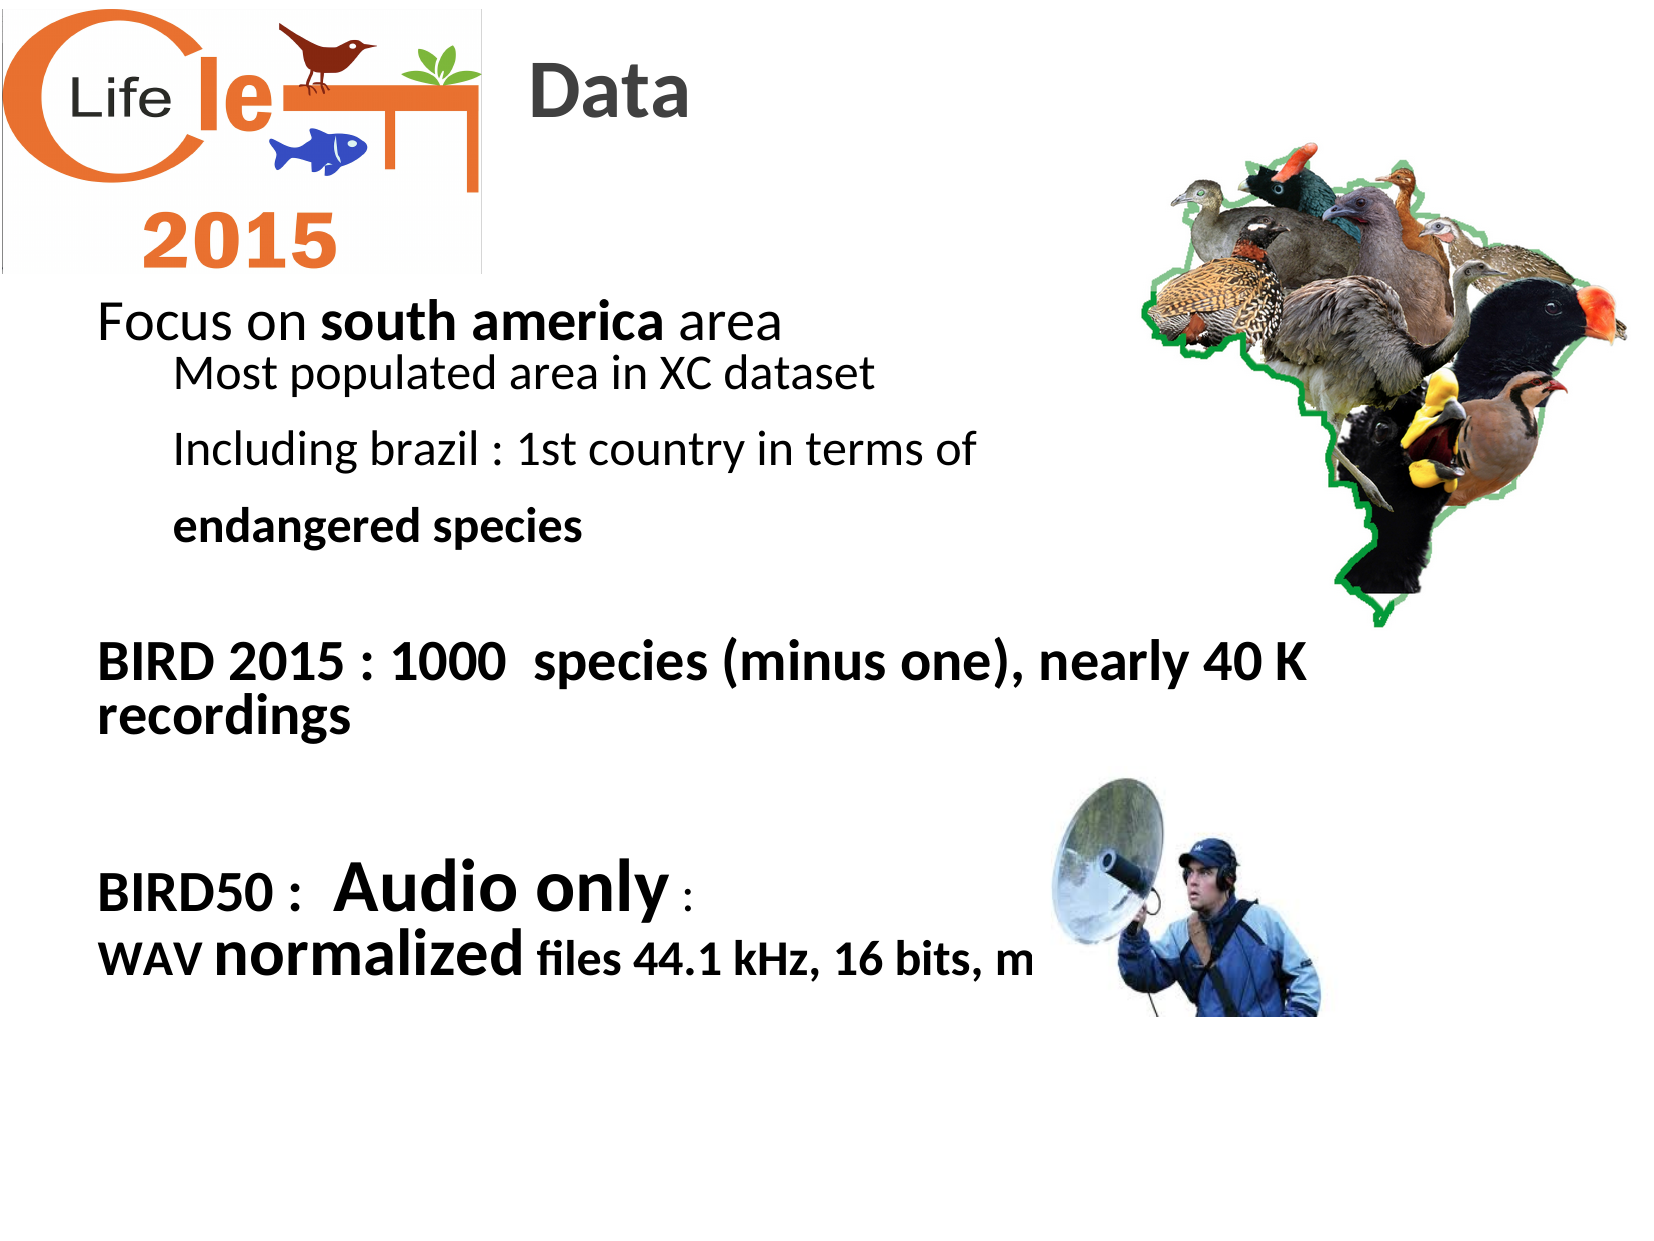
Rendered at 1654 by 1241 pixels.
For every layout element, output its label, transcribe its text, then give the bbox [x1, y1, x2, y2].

picture [1133, 144, 1648, 631]
picture [2, 9, 482, 274]
list Focus on south america area Most populated area in XC dataset Including brazil : 1st country in terms of endangered species BIRD 2015 : 1000 species (minus one), nearly 40 K recordings BIRD50 : Audio only : WAV normalized files 44.1 kHz, 16 bits, mono wav [82, 289, 1571, 1108]
picture [1032, 766, 1365, 1017]
text_box Data [494, 25, 1654, 144]
